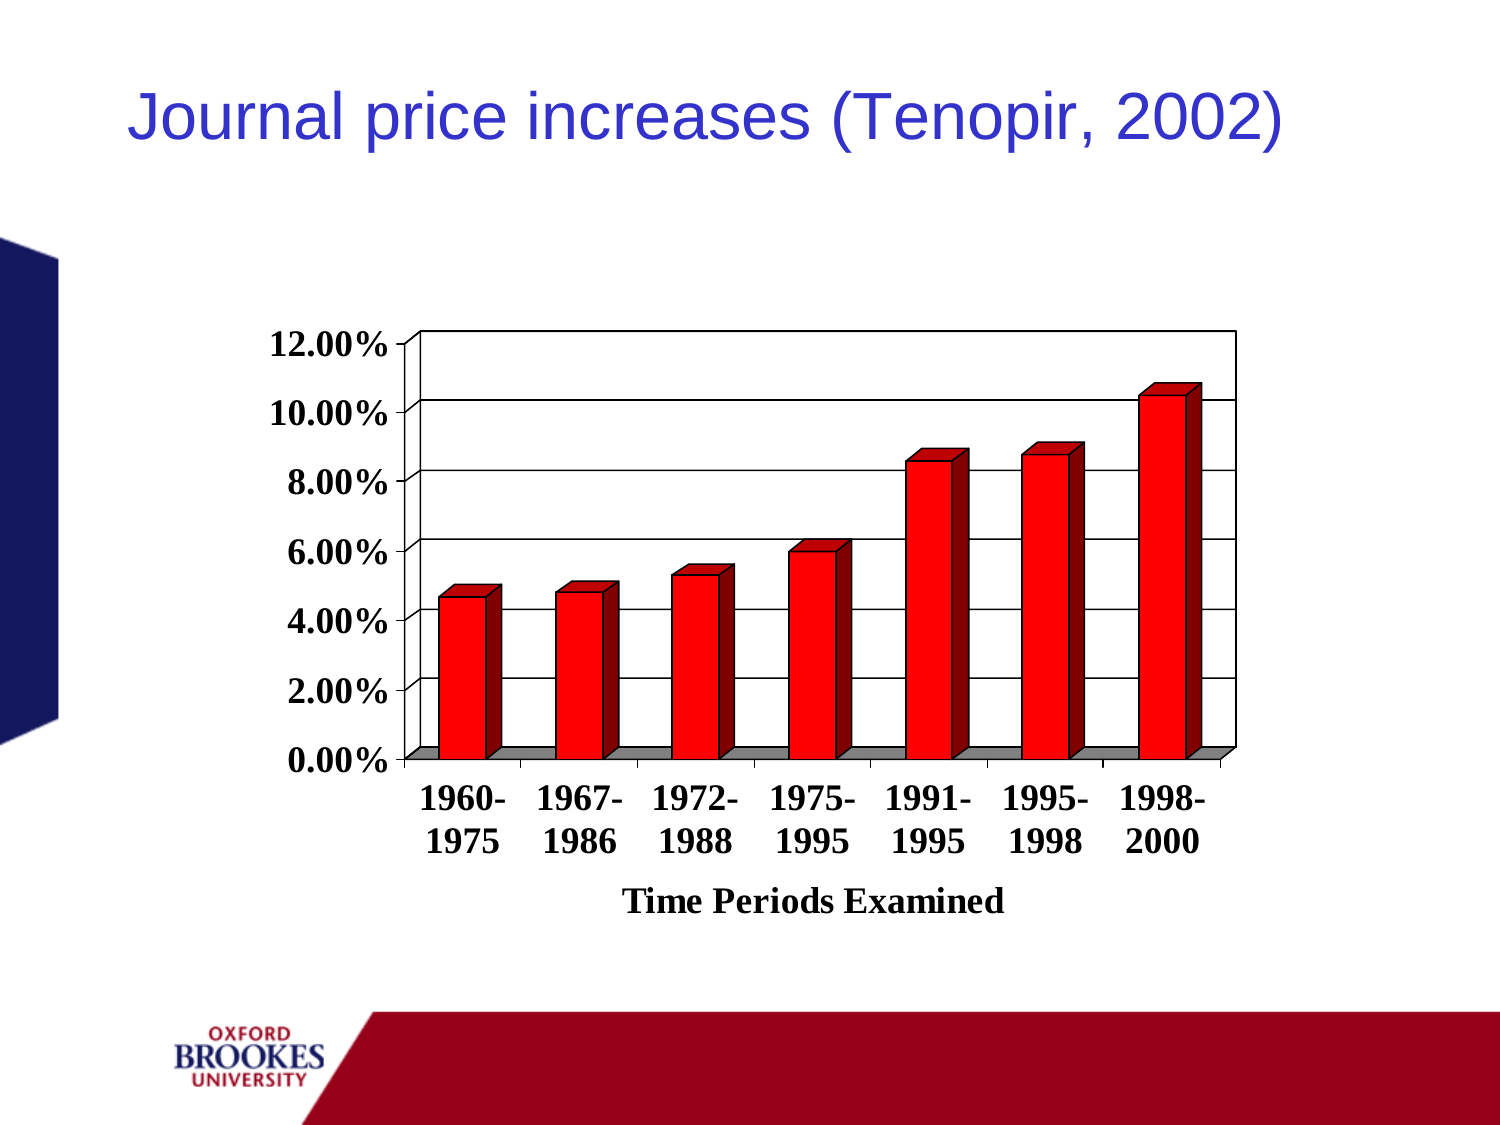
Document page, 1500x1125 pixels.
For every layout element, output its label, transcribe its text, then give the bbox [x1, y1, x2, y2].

text_box [112, 287, 1388, 963]
title Journal price increases (Tenopir, 2002) [112, 56, 1388, 170]
picture [0, 0, 1500, 1125]
